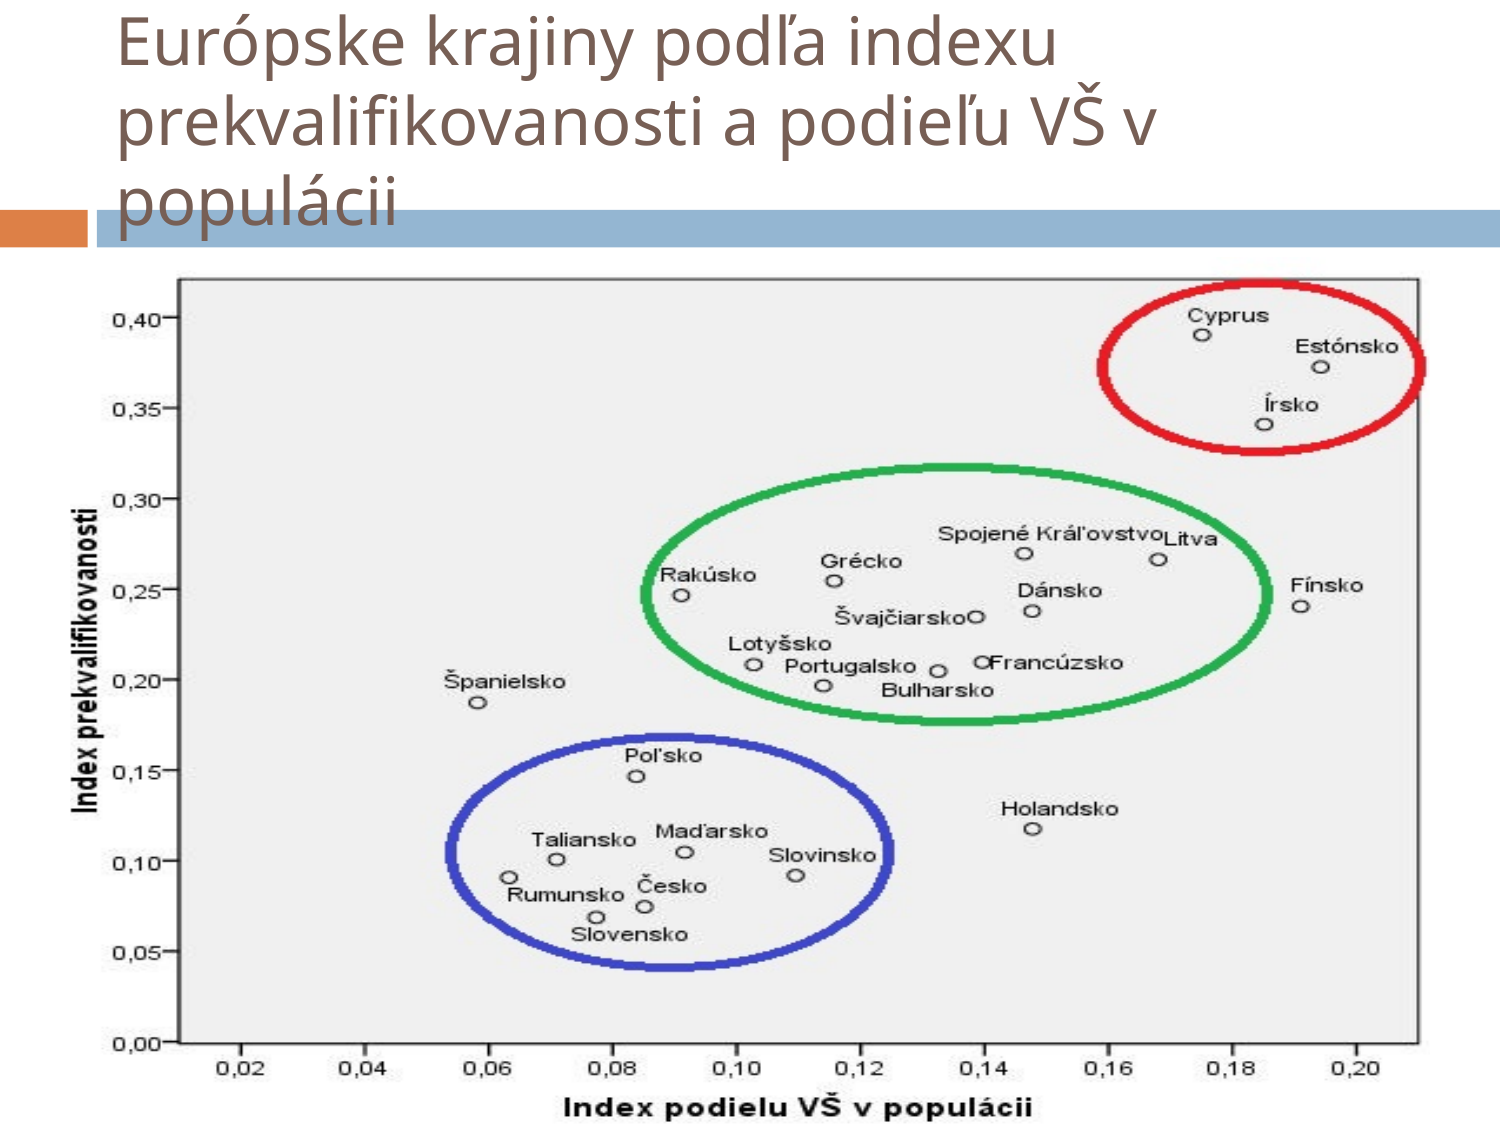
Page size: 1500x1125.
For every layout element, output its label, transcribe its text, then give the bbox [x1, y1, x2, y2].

text_box [70, 257, 1430, 1125]
title Európske krajiny podľa indexu prekvalifikovanosti a podieľu VŠ v populácii [100, 0, 1438, 247]
